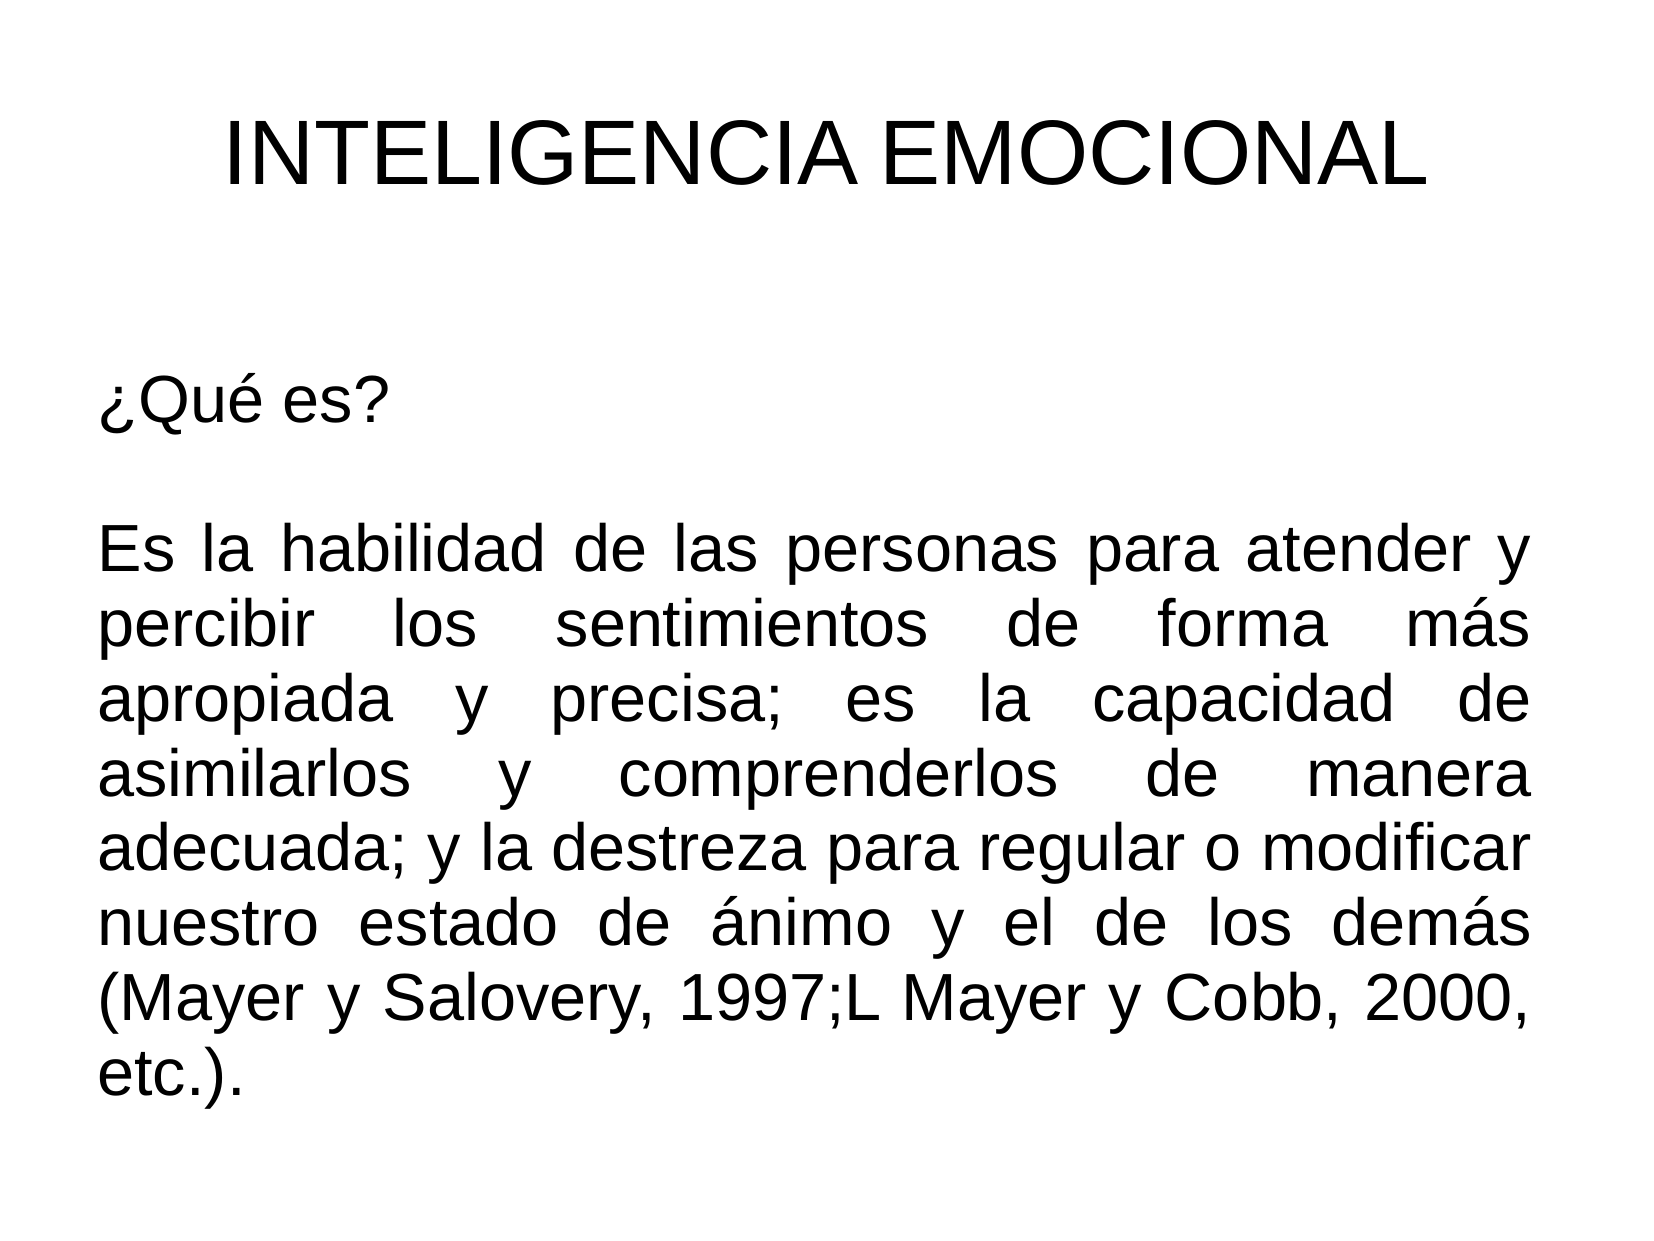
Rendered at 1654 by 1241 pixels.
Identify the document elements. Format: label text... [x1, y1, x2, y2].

text_box ¿Qué es? Es la habilidad de las personas para atender y percibir los sentimientos de forma más apropiada y precisa; es la capacidad de asimilarlos y comprenderlos de manera adecuada; y la destreza para regular o modificar nuestro estado de ánimo y el de los demás (Mayer y Salovery, 1997;L Mayer y Cobb, 2000, etc.). [82, 354, 1548, 1117]
title INTELIGENCIA EMOCIONAL [82, 49, 1571, 257]
